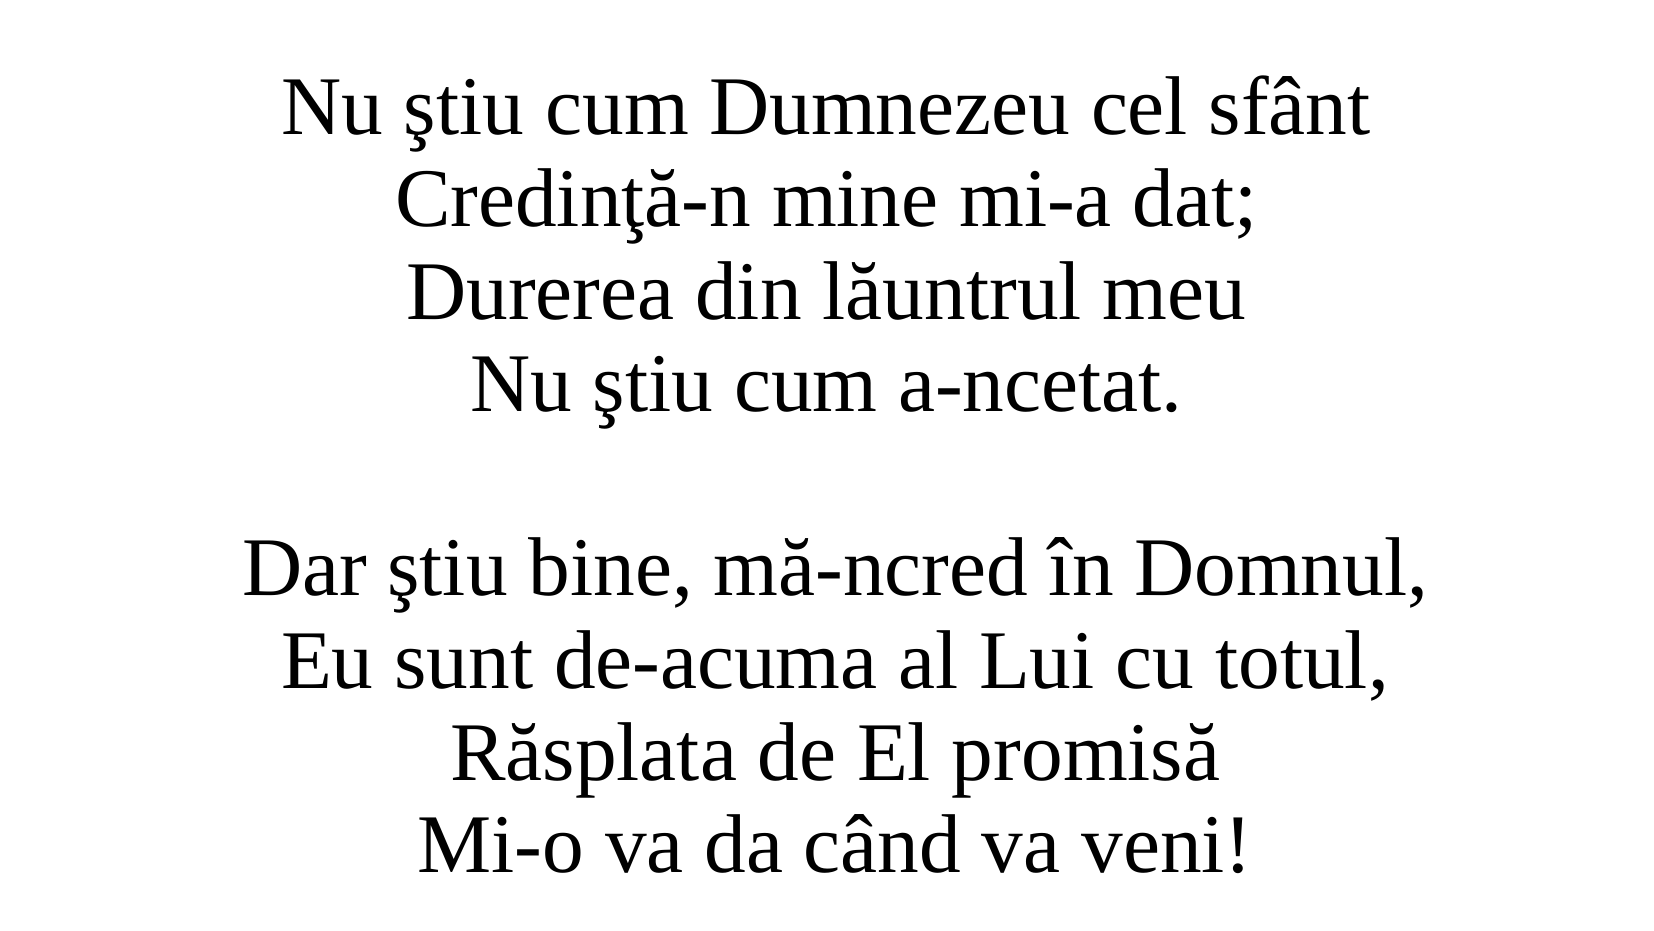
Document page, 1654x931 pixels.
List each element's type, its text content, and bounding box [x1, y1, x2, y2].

subtitle Nu ştiu cum Dumnezeu cel sfânt Credinţă-n mine mi-a dat; Durerea din lăuntrul meu Nu ştiu cum a-ncetat. Dar ştiu bine, mă-ncred în Domnul, Eu sunt de-acuma al Lui cu totul, Răsplata de El promisă Mi-o va da când va veni! [165, 60, 1489, 891]
